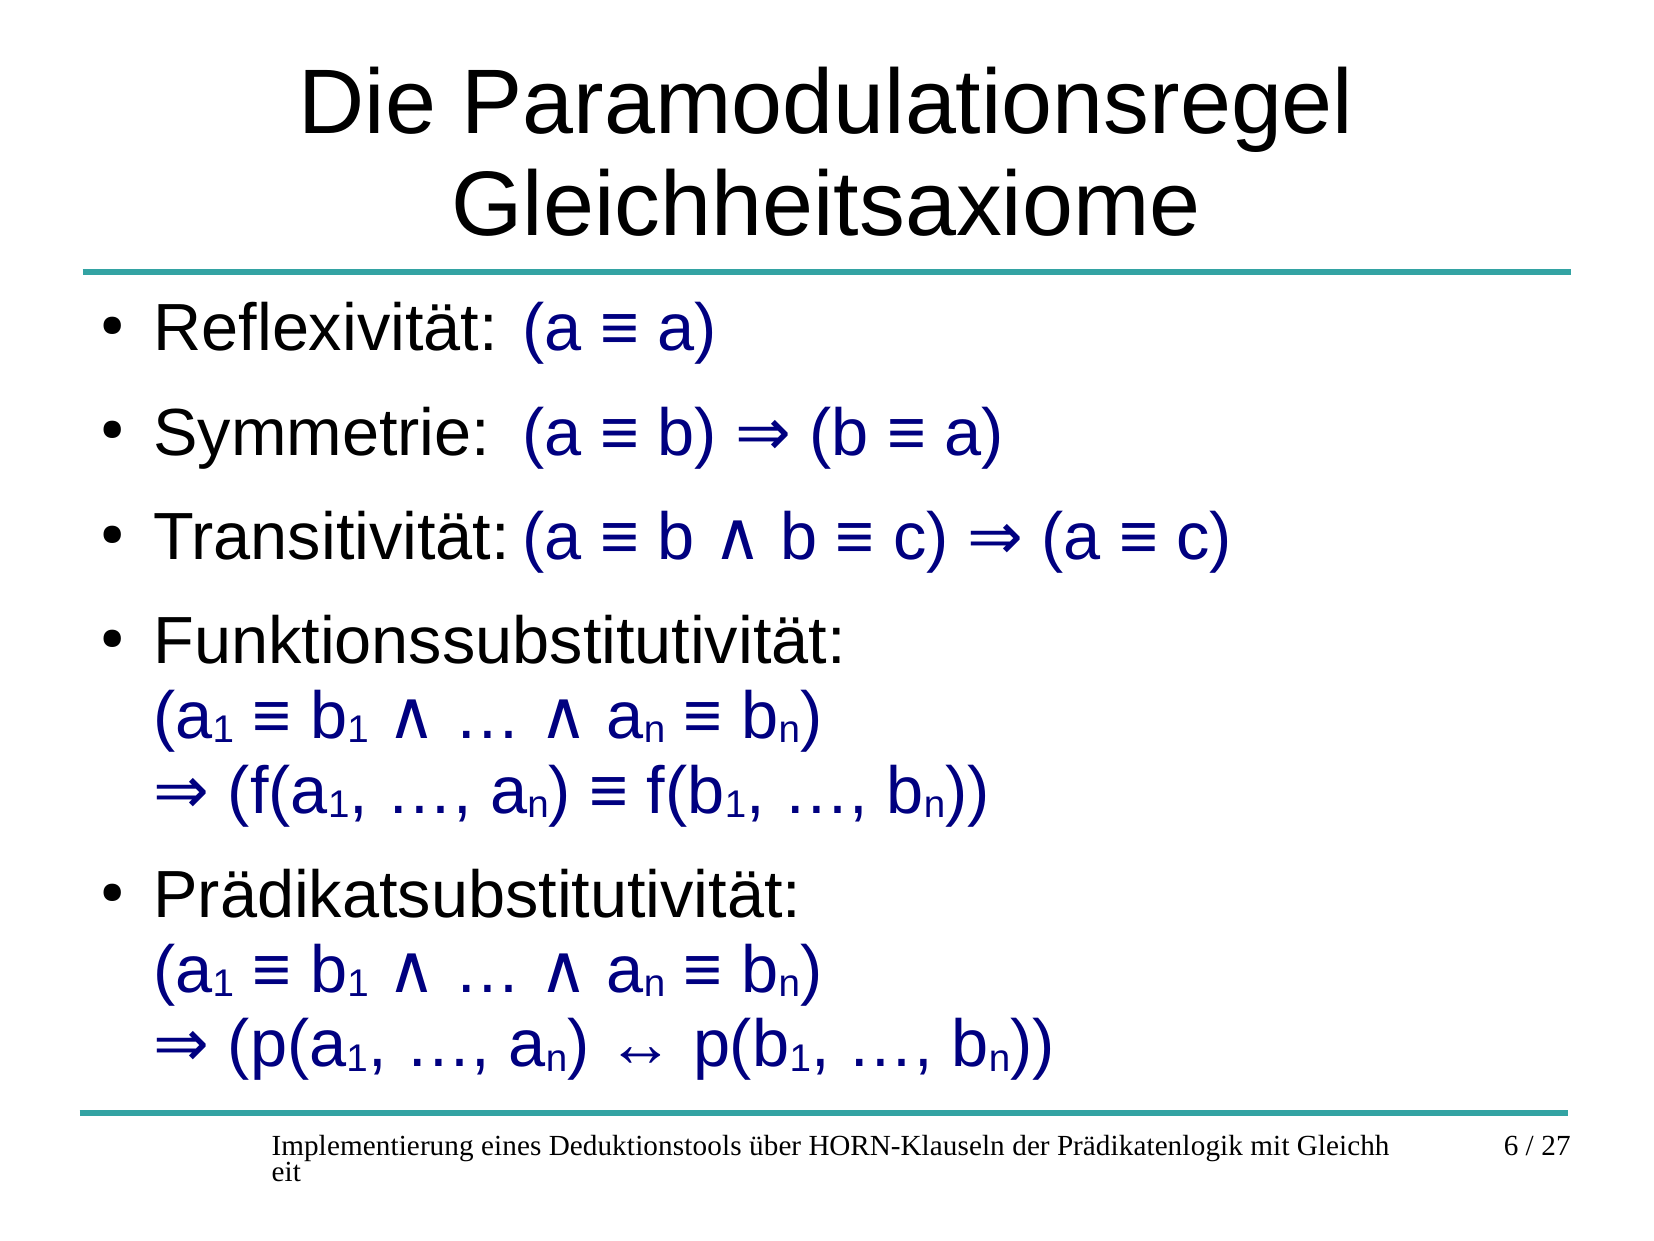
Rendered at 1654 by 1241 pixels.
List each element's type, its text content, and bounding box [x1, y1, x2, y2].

list Reflexivität: (a ≡ a) Symmetrie: (a ≡ b) ⇒ (b ≡ a) Transitivität: (a ≡ b ∧ b ≡ c) ⇒ (a ≡ c) Funktionssubstitutivität: (a1 ≡ b1 ∧ … ∧ an ≡ bn) ⇒ (f(a1, …, an) ≡ f(b1, …, bn)) Prädikatsubstitutivität: (a1 ≡ b1 ∧ … ∧ an ≡ bn) ⇒ (p(a1, …, an) ↔ p(b1, …, bn)) [82, 290, 1538, 1099]
title Die Paramodulationsregel Gleichheitsaxiome [82, 49, 1571, 257]
